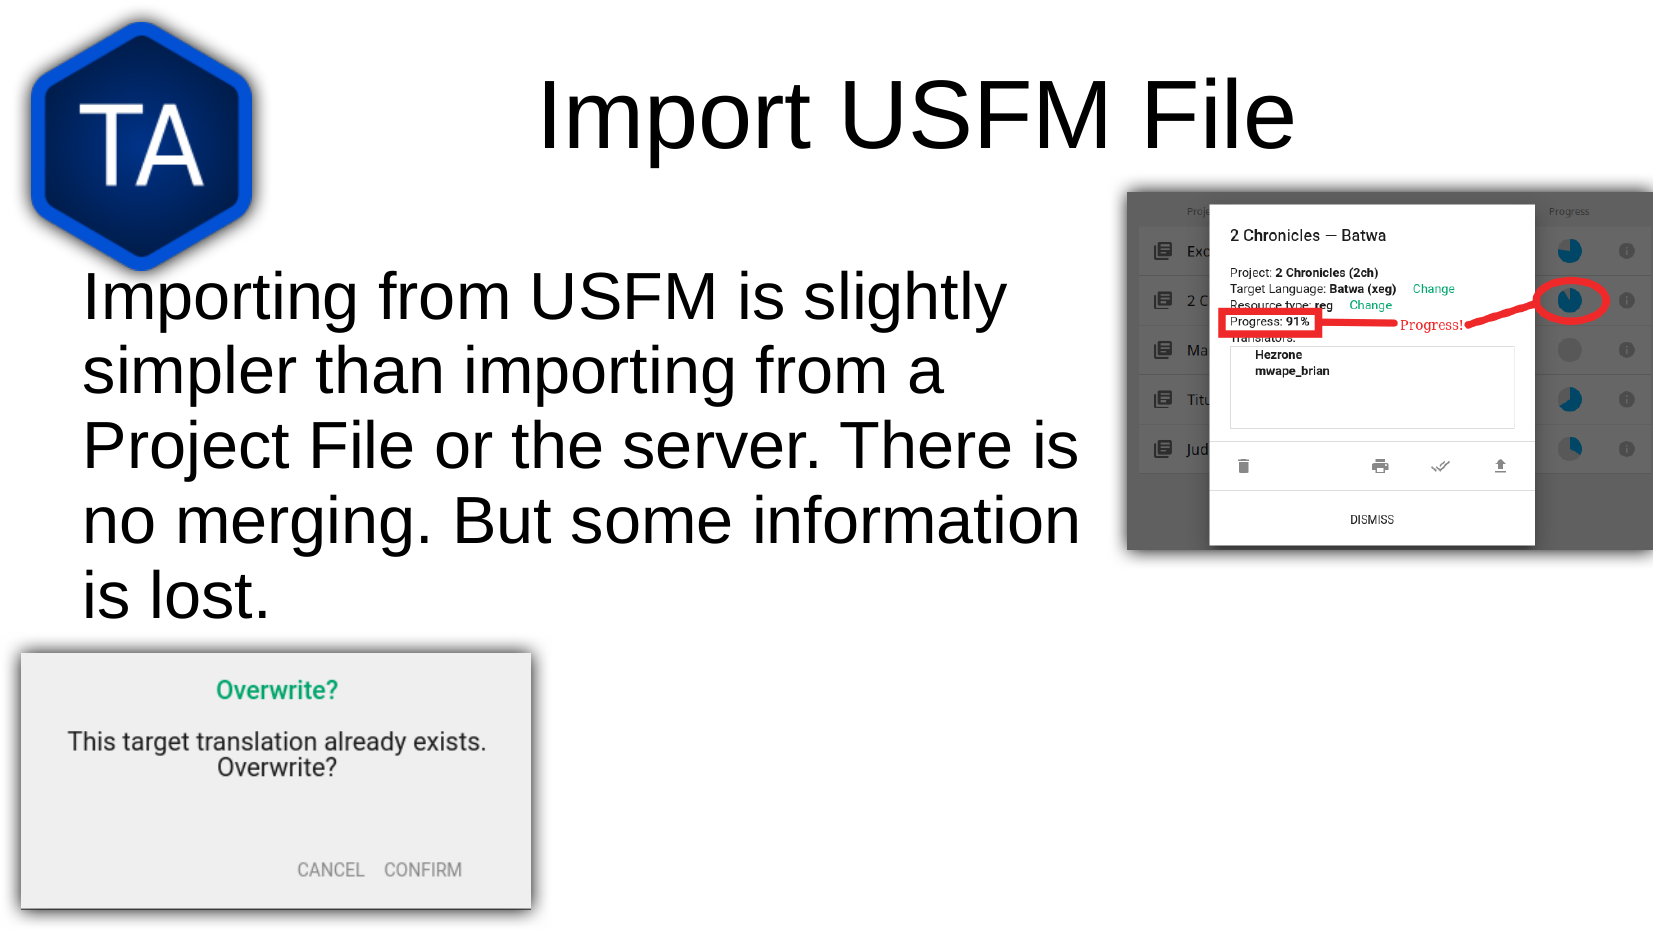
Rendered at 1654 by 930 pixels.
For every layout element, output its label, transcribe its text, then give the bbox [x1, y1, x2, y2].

picture [31, 22, 252, 271]
picture [1127, 192, 1653, 550]
title Import USFM File [263, 37, 1571, 193]
picture [21, 653, 531, 910]
list Importing from USFM is slightly simpler than importing from a Project File or the server. There is no merging. But some information is lost. [82, 258, 1112, 651]
